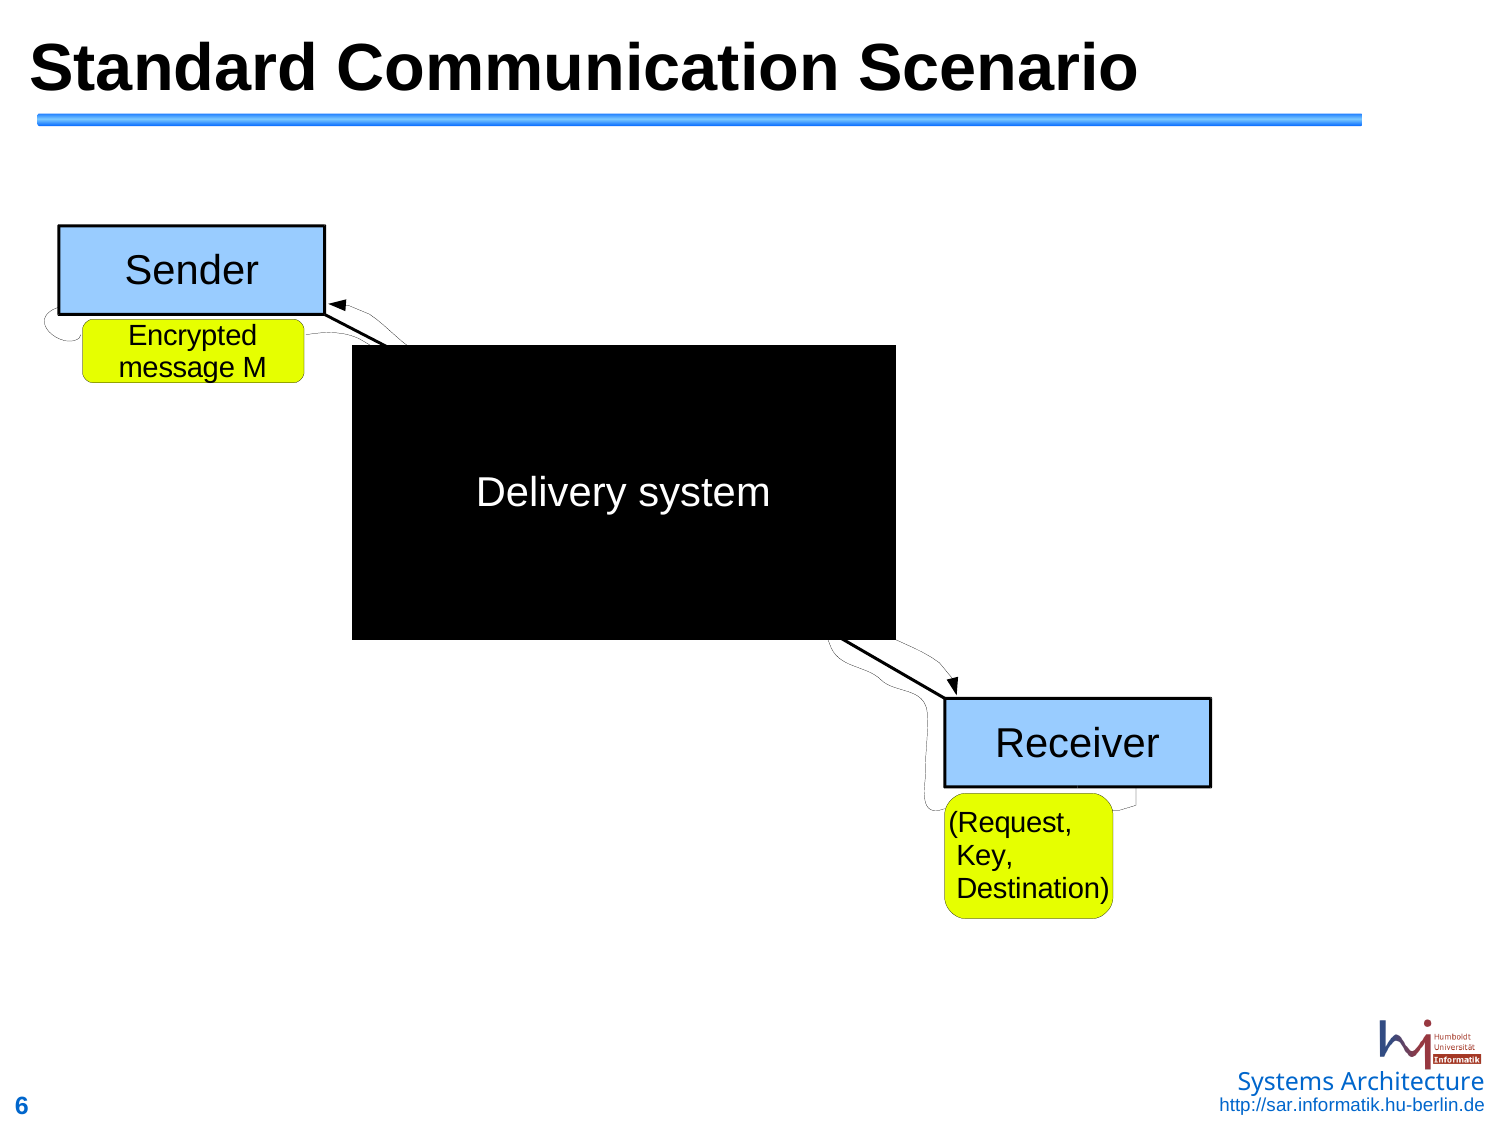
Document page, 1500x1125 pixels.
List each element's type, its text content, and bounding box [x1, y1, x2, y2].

title Standard Communication Scenario [29, 19, 1500, 115]
picture [1376, 1059, 1483, 1071]
chart [29, 137, 1500, 1059]
